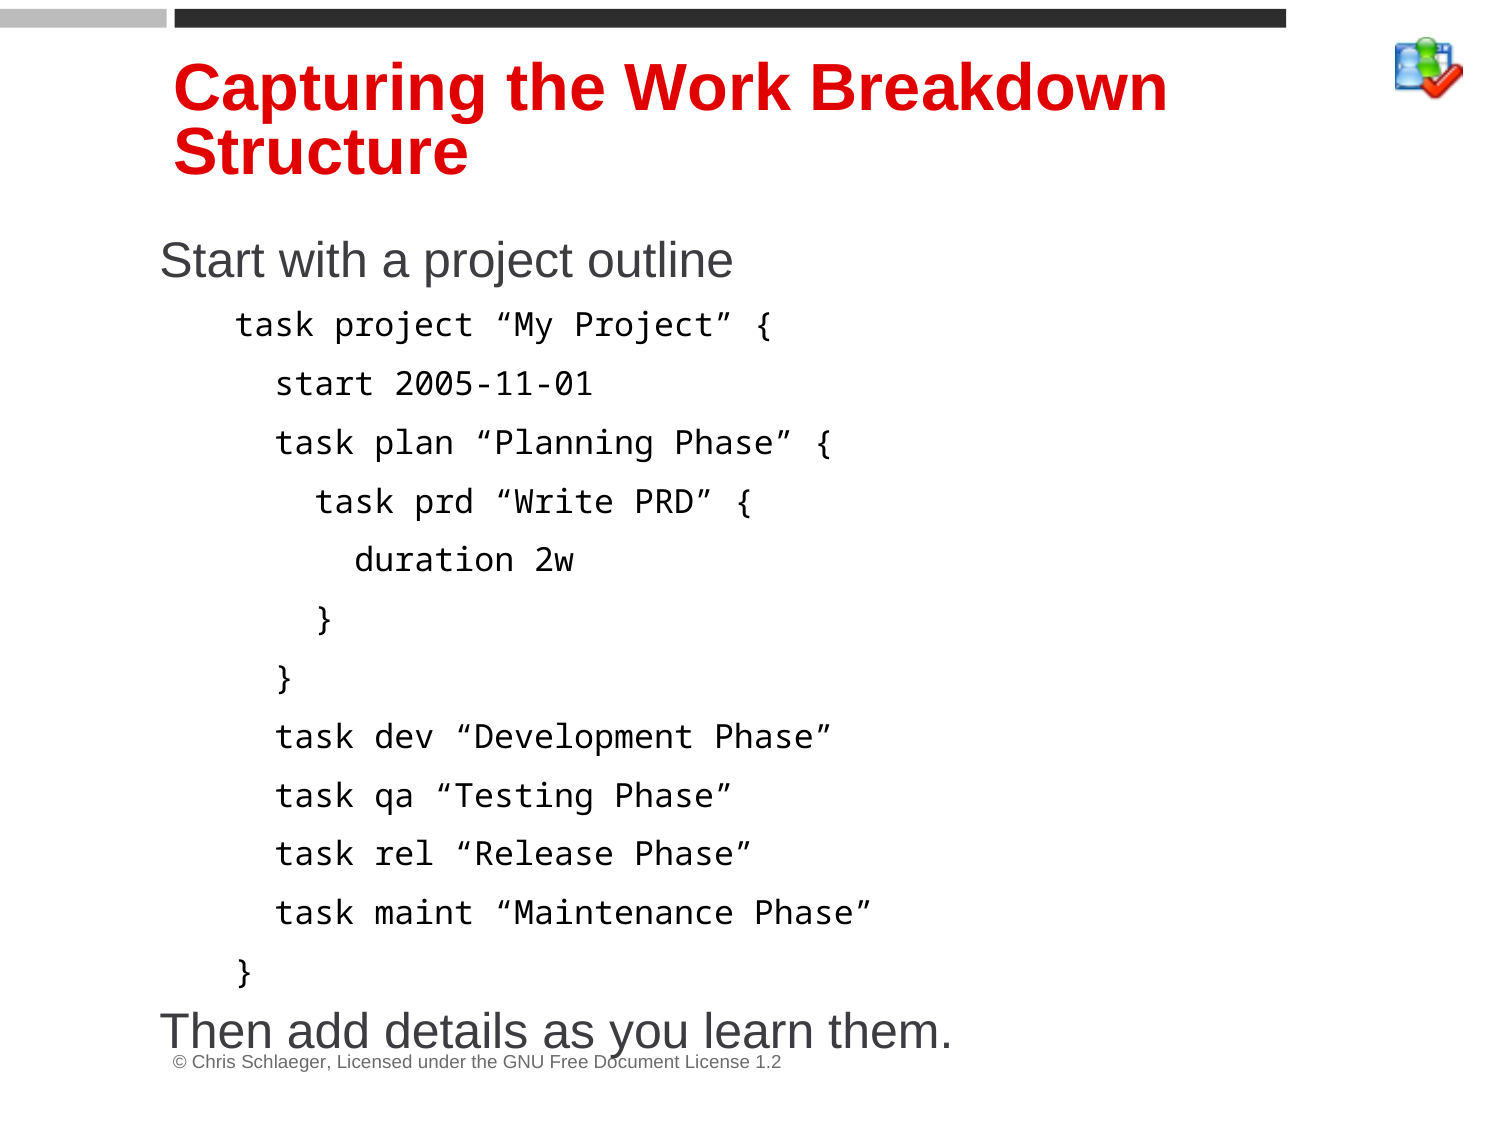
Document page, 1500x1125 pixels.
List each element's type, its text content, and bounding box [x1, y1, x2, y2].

title Capturing the Work Breakdown Structure [173, 29, 1395, 217]
picture [1395, 37, 1463, 105]
list Start with a project outline task project “My Project” { start 2005-11-01 task plan “Planning Phase” { task prd “Write PRD” { duration 2w } } task dev “Development Phase” task qa “Testing Phase” task rel “Release Phase” task maint “Maintenance Phase” } Then add details as you learn them. [159, 234, 1395, 1002]
